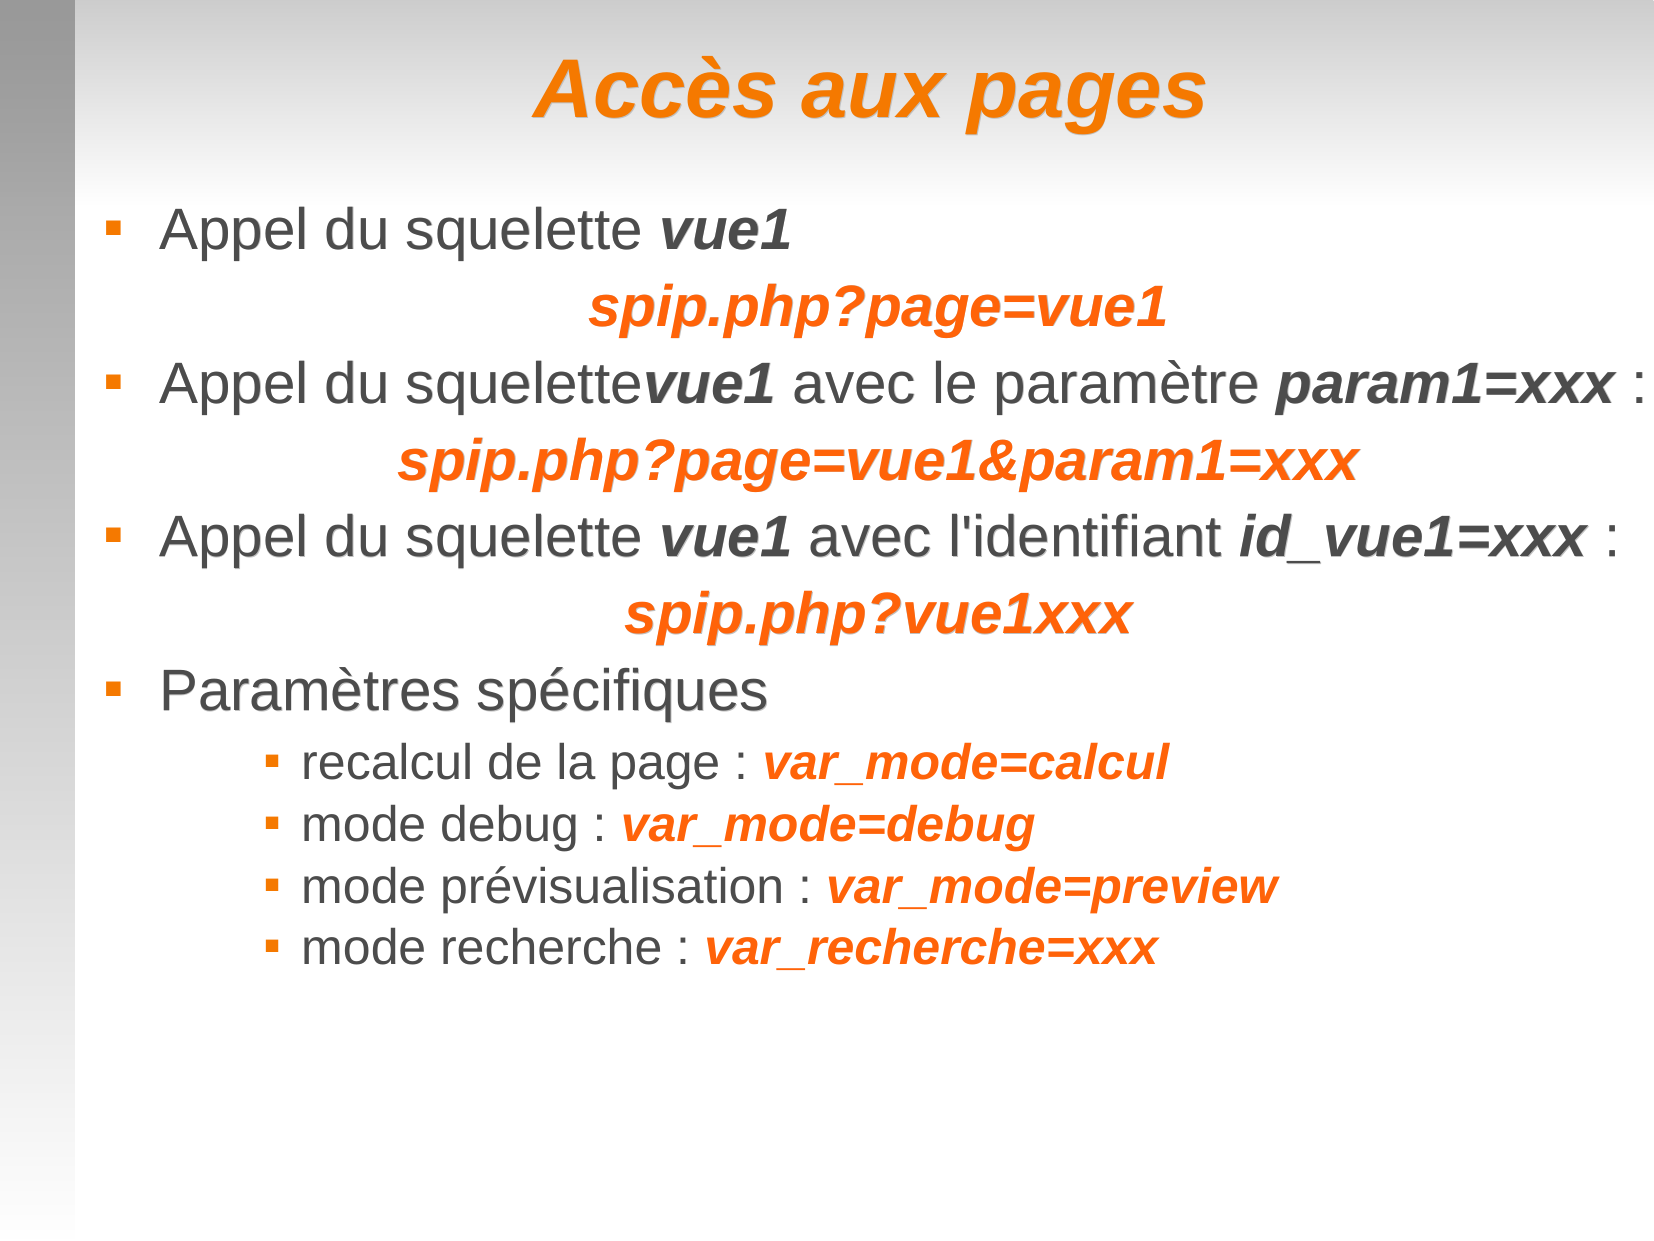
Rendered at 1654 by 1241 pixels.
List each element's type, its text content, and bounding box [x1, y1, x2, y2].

list Appel du squelette vue1 spip.php?page=vue1 Appel du squelettevue1 avec le paramètre param1=xxx : spip.php?page=vue1&param1=xxx Appel du squelette vue1 avec l'identifiant id_vue1=xxx : spip.php?vue1xxx Paramètres spécifiques recalcul de la page : var_mode=calcul mode debug : var_mode=debug mode prévisualisation : var_mode=preview mode recherche : var_recherche=xxx [88, 196, 1652, 1070]
title Accès aux pages [88, 0, 1654, 178]
